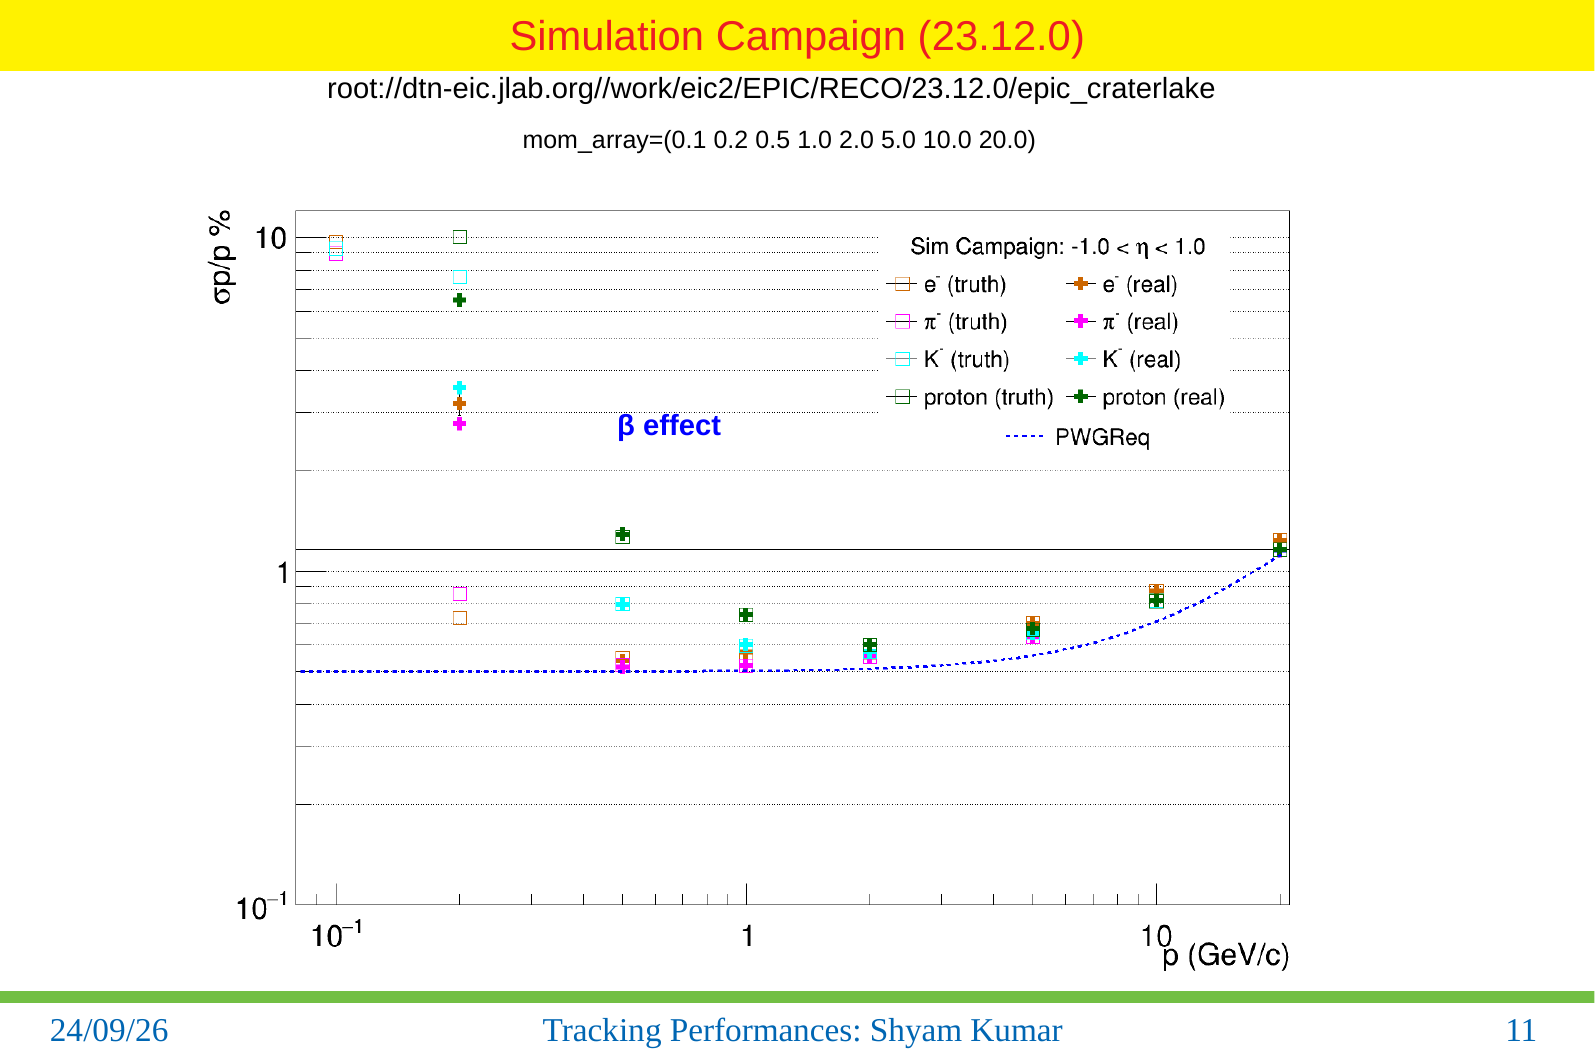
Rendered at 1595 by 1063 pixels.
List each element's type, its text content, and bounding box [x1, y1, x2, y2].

picture [179, 170, 1347, 986]
text_box β effect [602, 401, 768, 449]
text_box mom_array=(0.1 0.2 0.5 1.0 2.0 5.0 10.0 20.0) [507, 118, 1137, 161]
text_box root://dtn-eic.jlab.org//work/eic2/EPIC/RECO/23.12.0/epic_craterlake [188, 64, 1355, 122]
title Simulation Campaign (23.12.0) [0, 0, 1595, 71]
